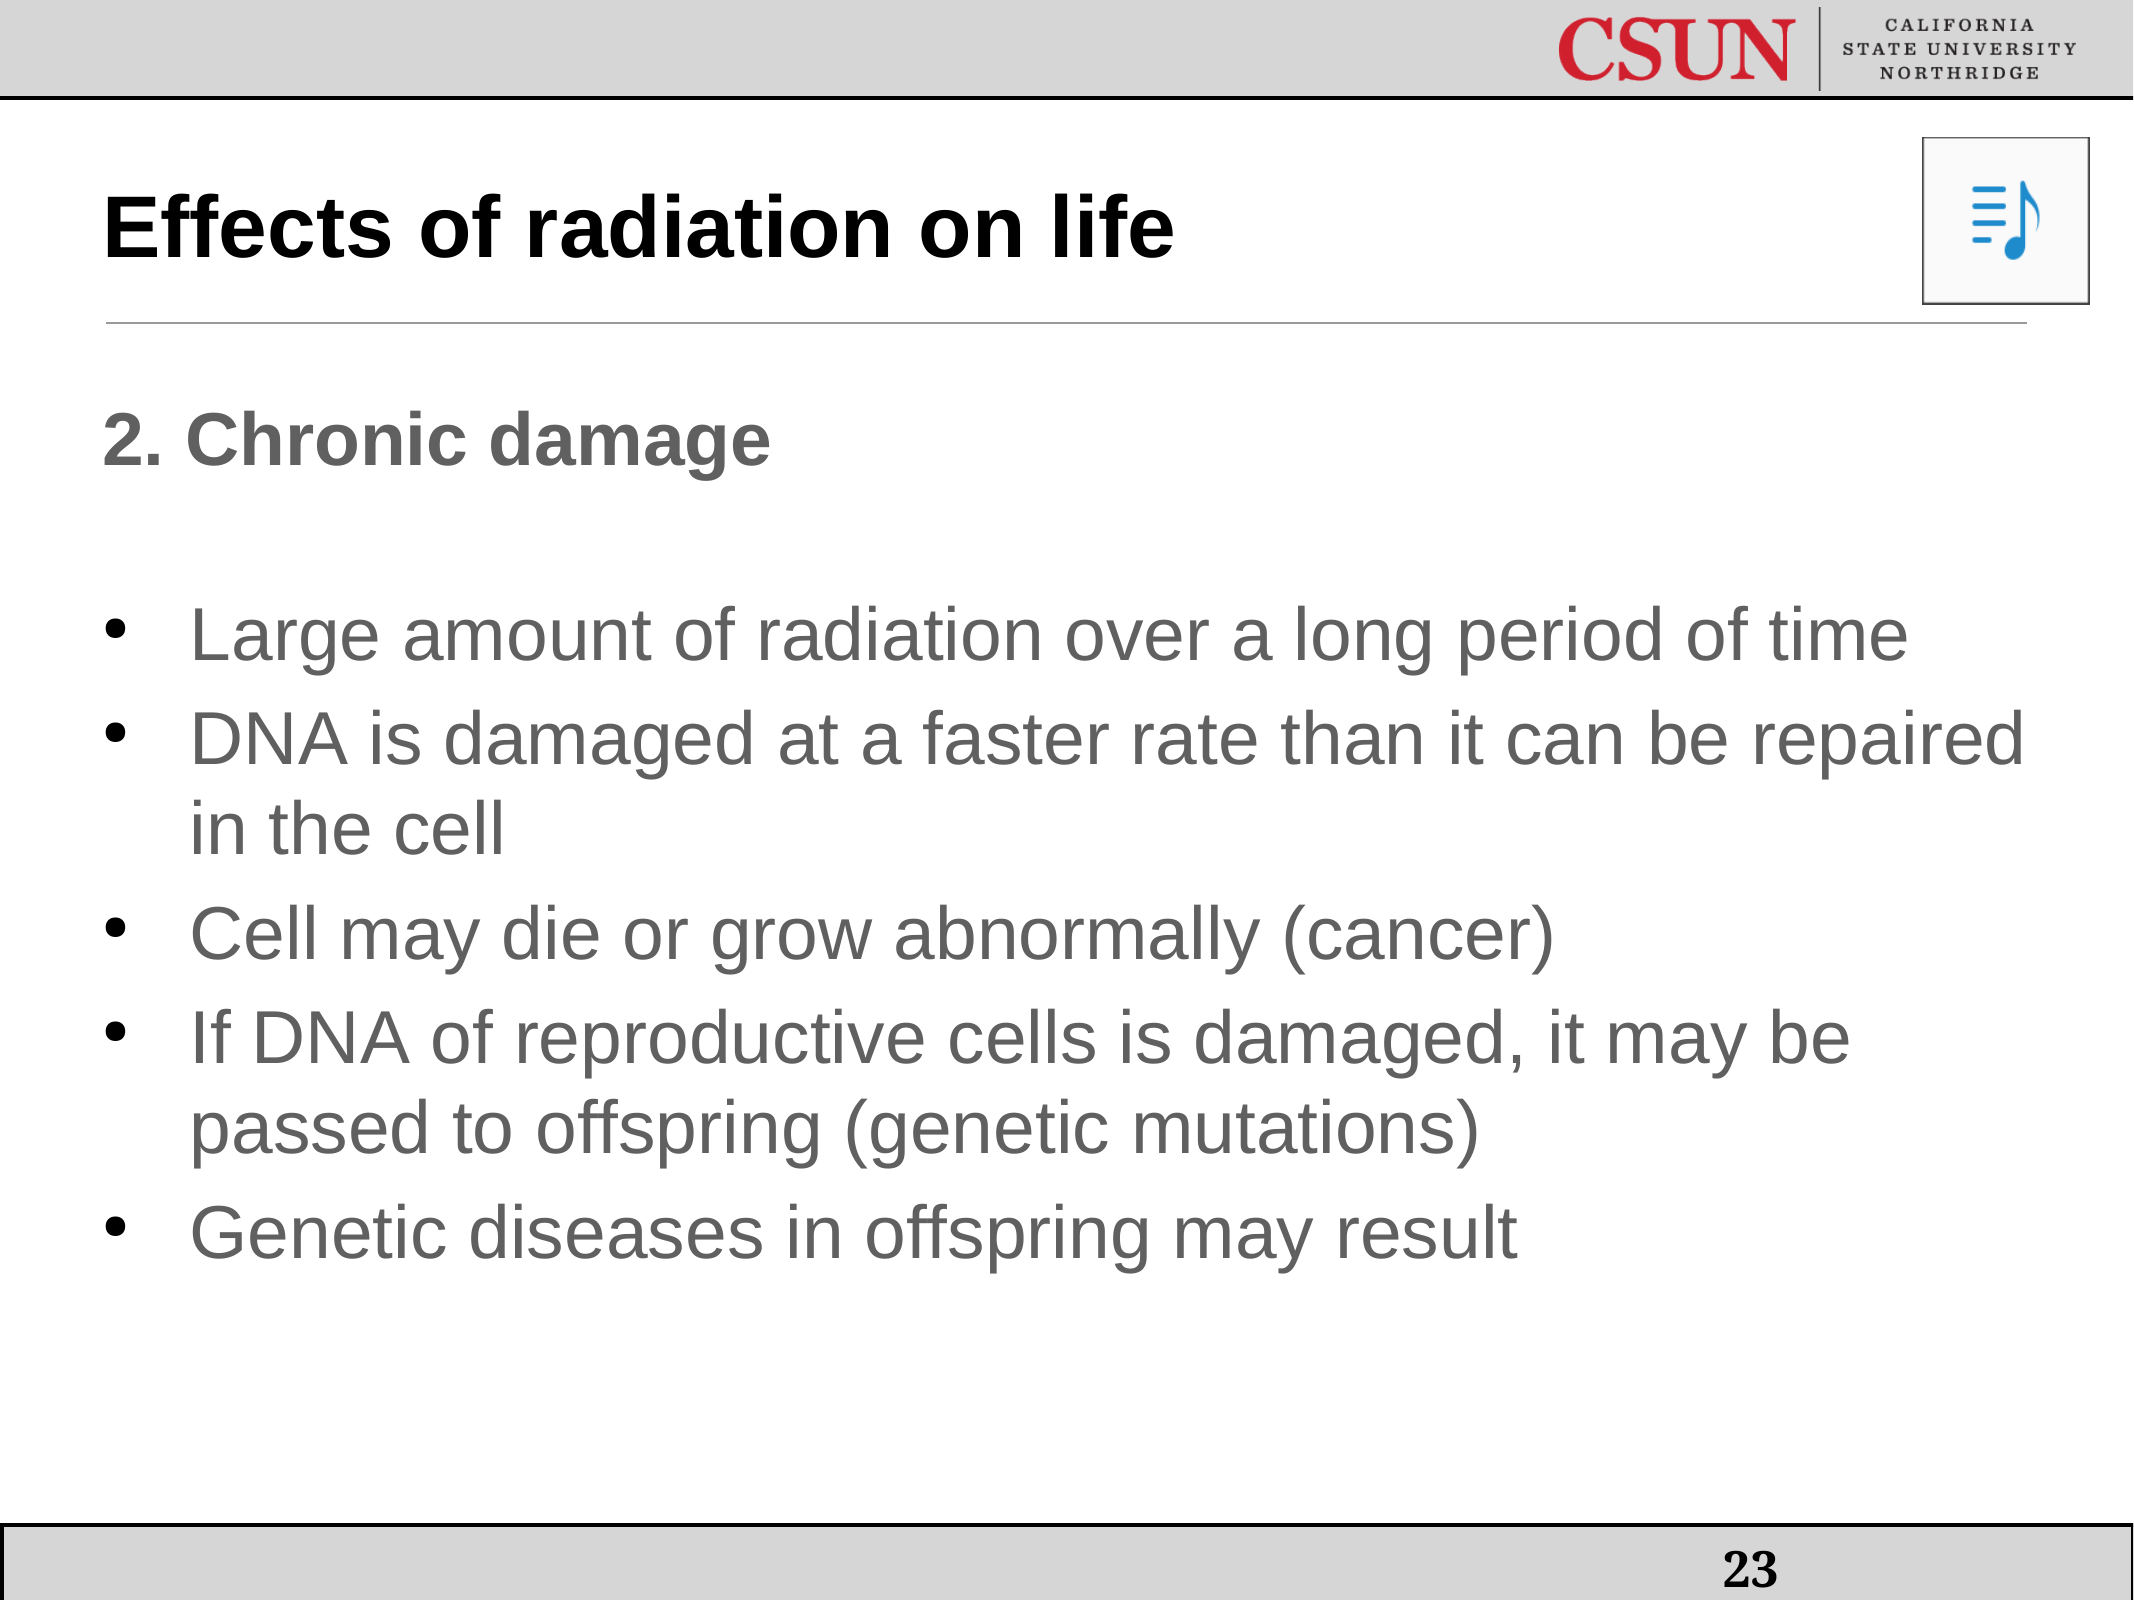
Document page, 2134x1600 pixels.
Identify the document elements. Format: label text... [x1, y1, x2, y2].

list 2. Chronic damage Large amount of radiation over a long period of time DNA is damaged at a faster rate than it can be repaired in the cell Cell may die or grow abnormally (cancer) If DNA of reproductive cells is damaged, it may be passed to offspring (genetic mutations) Genetic diseases in offspring may result [93, 382, 2040, 1460]
picture [1559, 7, 2076, 91]
title Effects of radiation on life [93, 104, 2040, 284]
text_box [1921, 136, 2091, 306]
